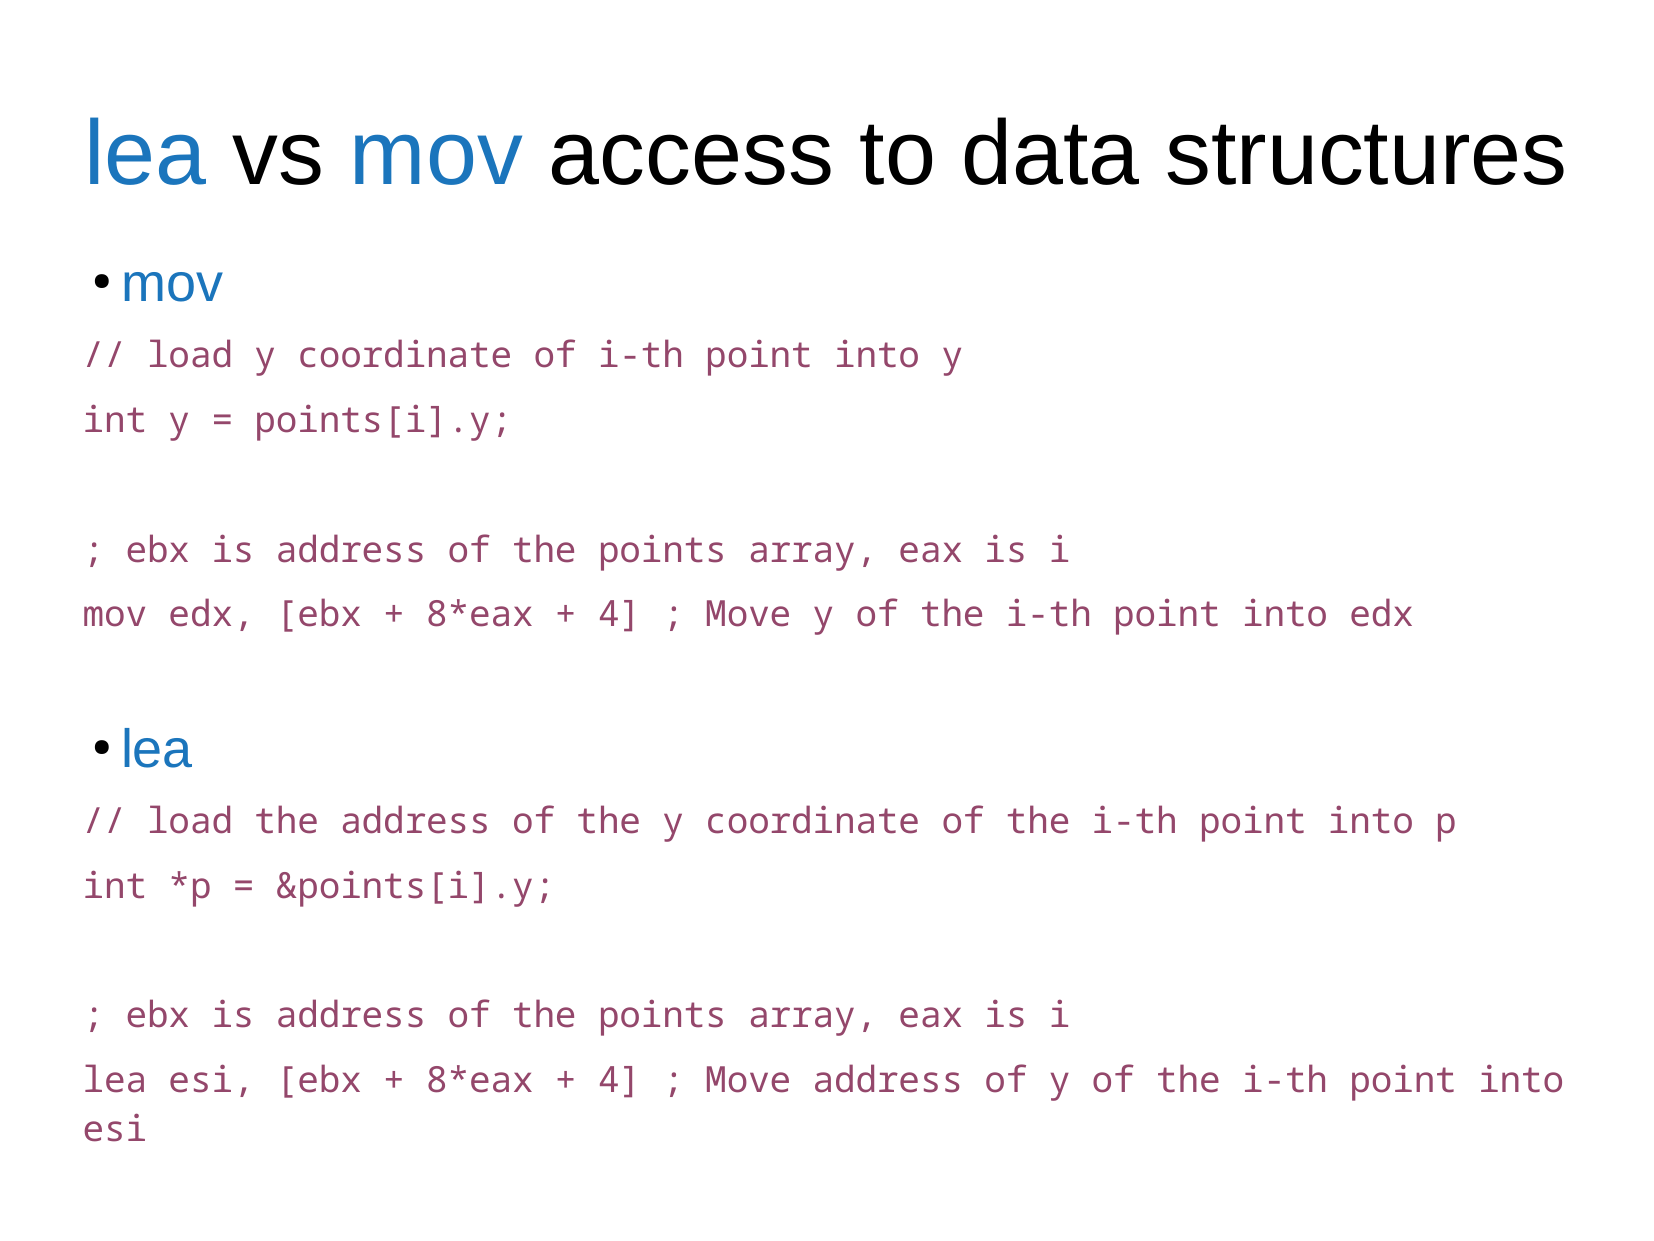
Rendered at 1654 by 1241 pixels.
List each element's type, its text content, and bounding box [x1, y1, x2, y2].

list mov // load y coordinate of i-th point into y int y = points[i].y; ; ebx is address of the points array, eax is i mov edx, [ebx + 8*eax + 4] ; Move y of the i-th point into edx lea // load the address of the y coordinate of the i-th point into p int *p = &points[i].y; ; ebx is address of the points array, eax is i lea esi, [ebx + 8*eax + 4] ; Move address of y of the i-th point into esi [82, 187, 1571, 1163]
title lea vs mov access to data structures [82, 49, 1571, 187]
